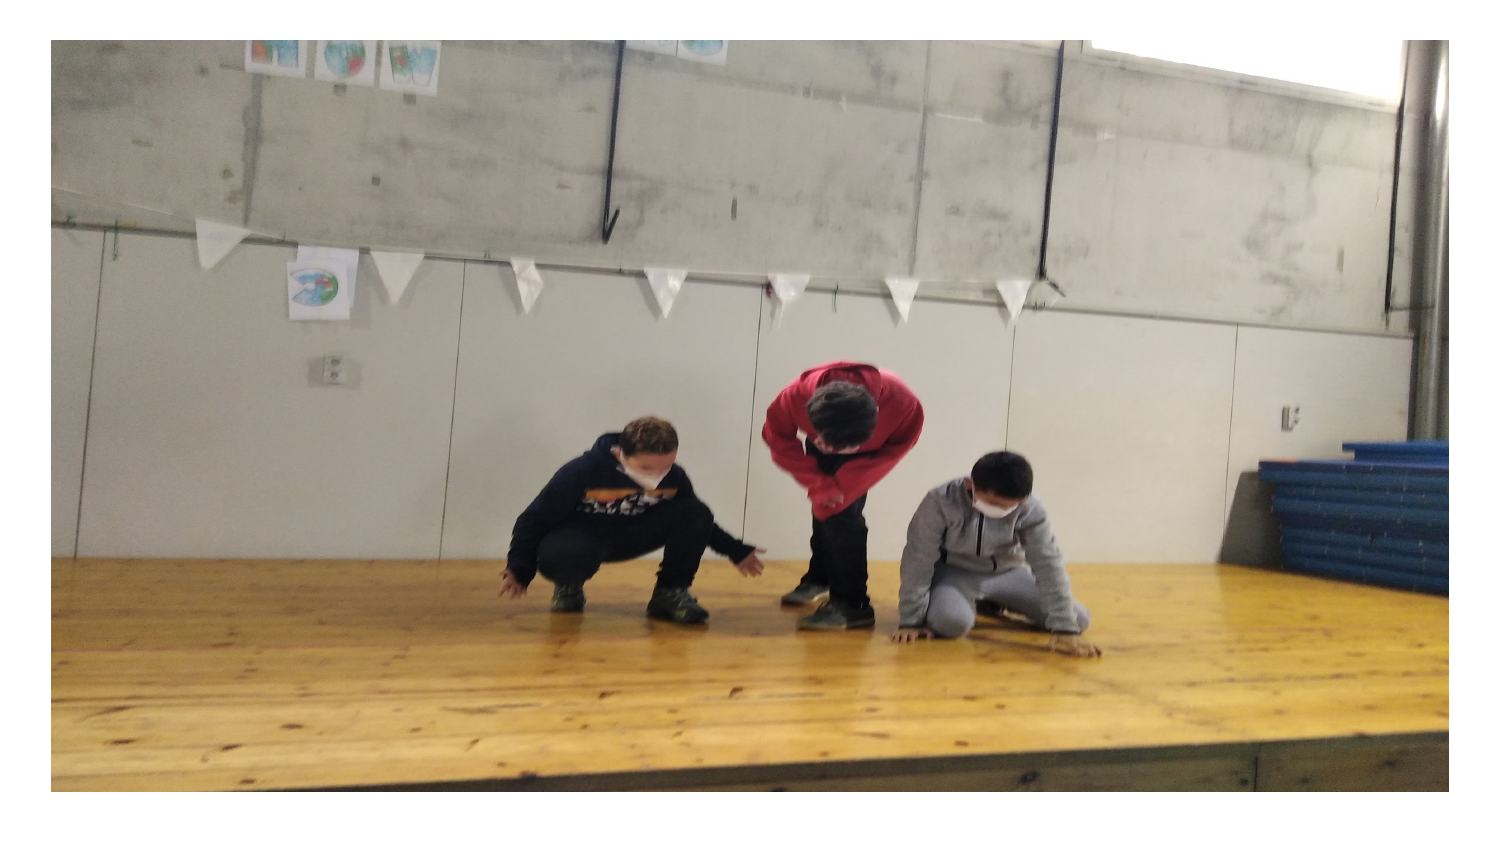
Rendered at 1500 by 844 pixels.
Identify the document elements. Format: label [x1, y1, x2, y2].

picture [51, 40, 1449, 792]
